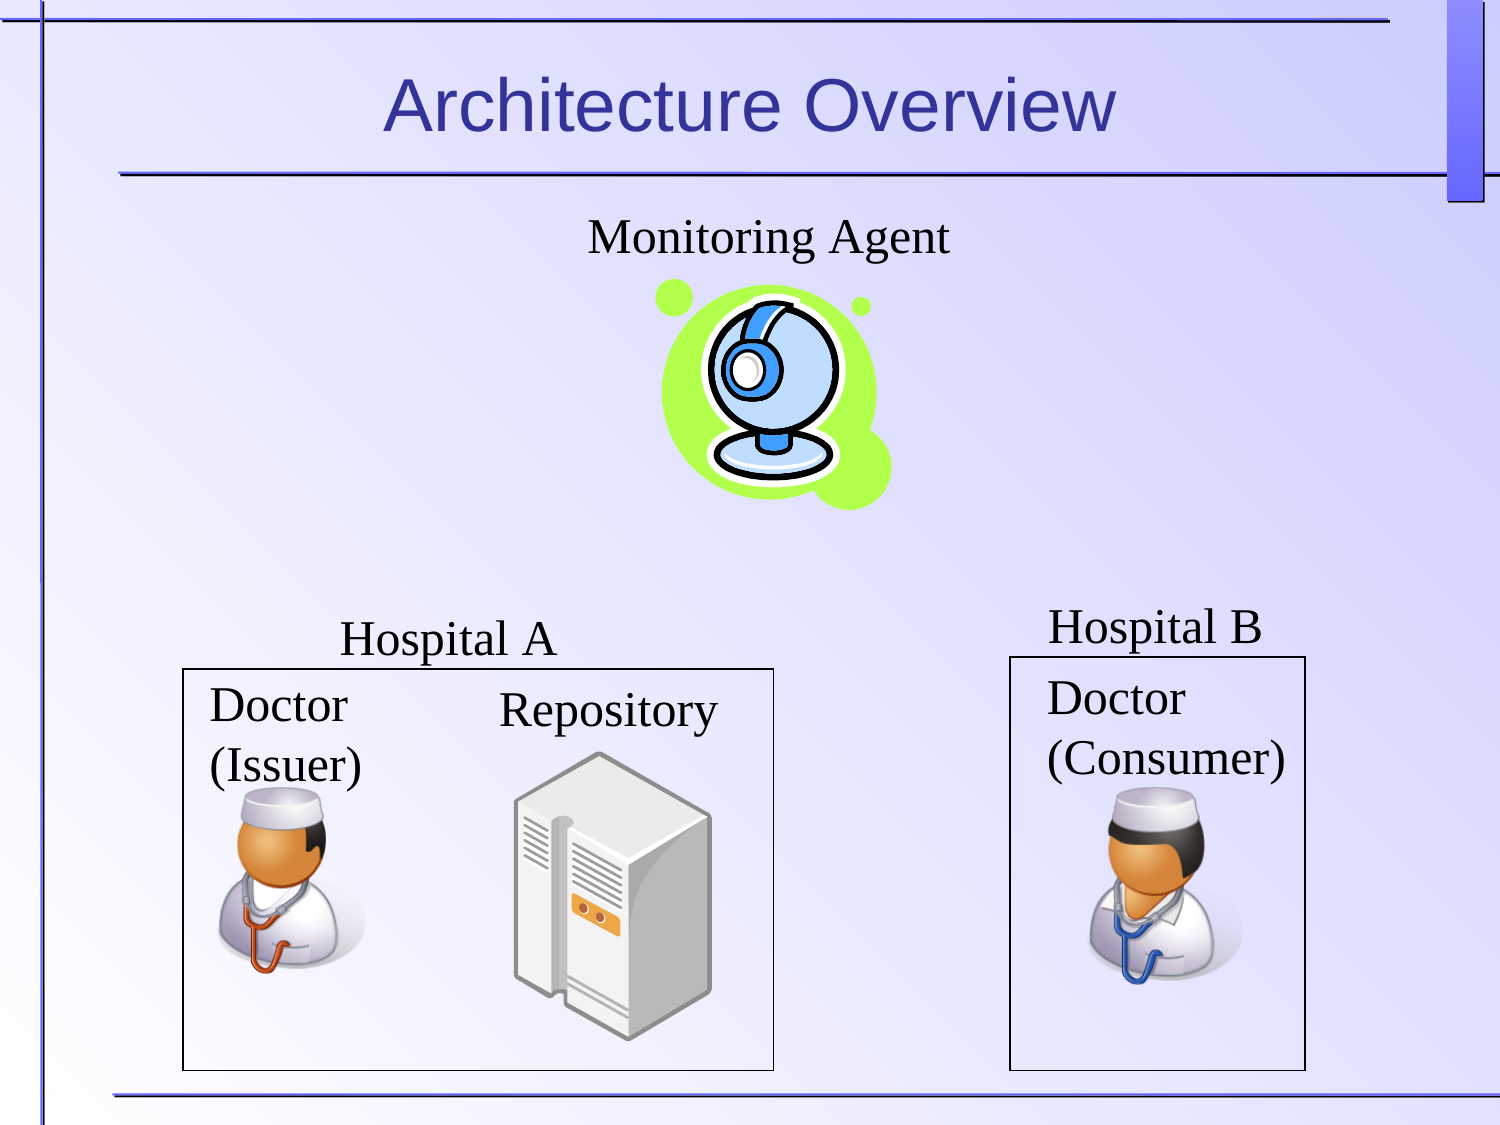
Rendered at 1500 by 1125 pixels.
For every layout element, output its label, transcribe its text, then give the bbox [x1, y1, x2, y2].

picture [655, 278, 892, 510]
picture [513, 751, 712, 1042]
text_box Doctor (Issuer) [194, 663, 378, 800]
text_box Hospital B [1033, 586, 1279, 662]
title Architecture Overview [75, 7, 1426, 195]
text_box Monitoring Agent [572, 196, 966, 272]
text_box Hospital A [324, 597, 573, 674]
text_box Repository [484, 668, 734, 745]
picture [1059, 793, 1258, 986]
text_box Doctor (Consumer) [1032, 656, 1301, 793]
picture [194, 785, 384, 975]
